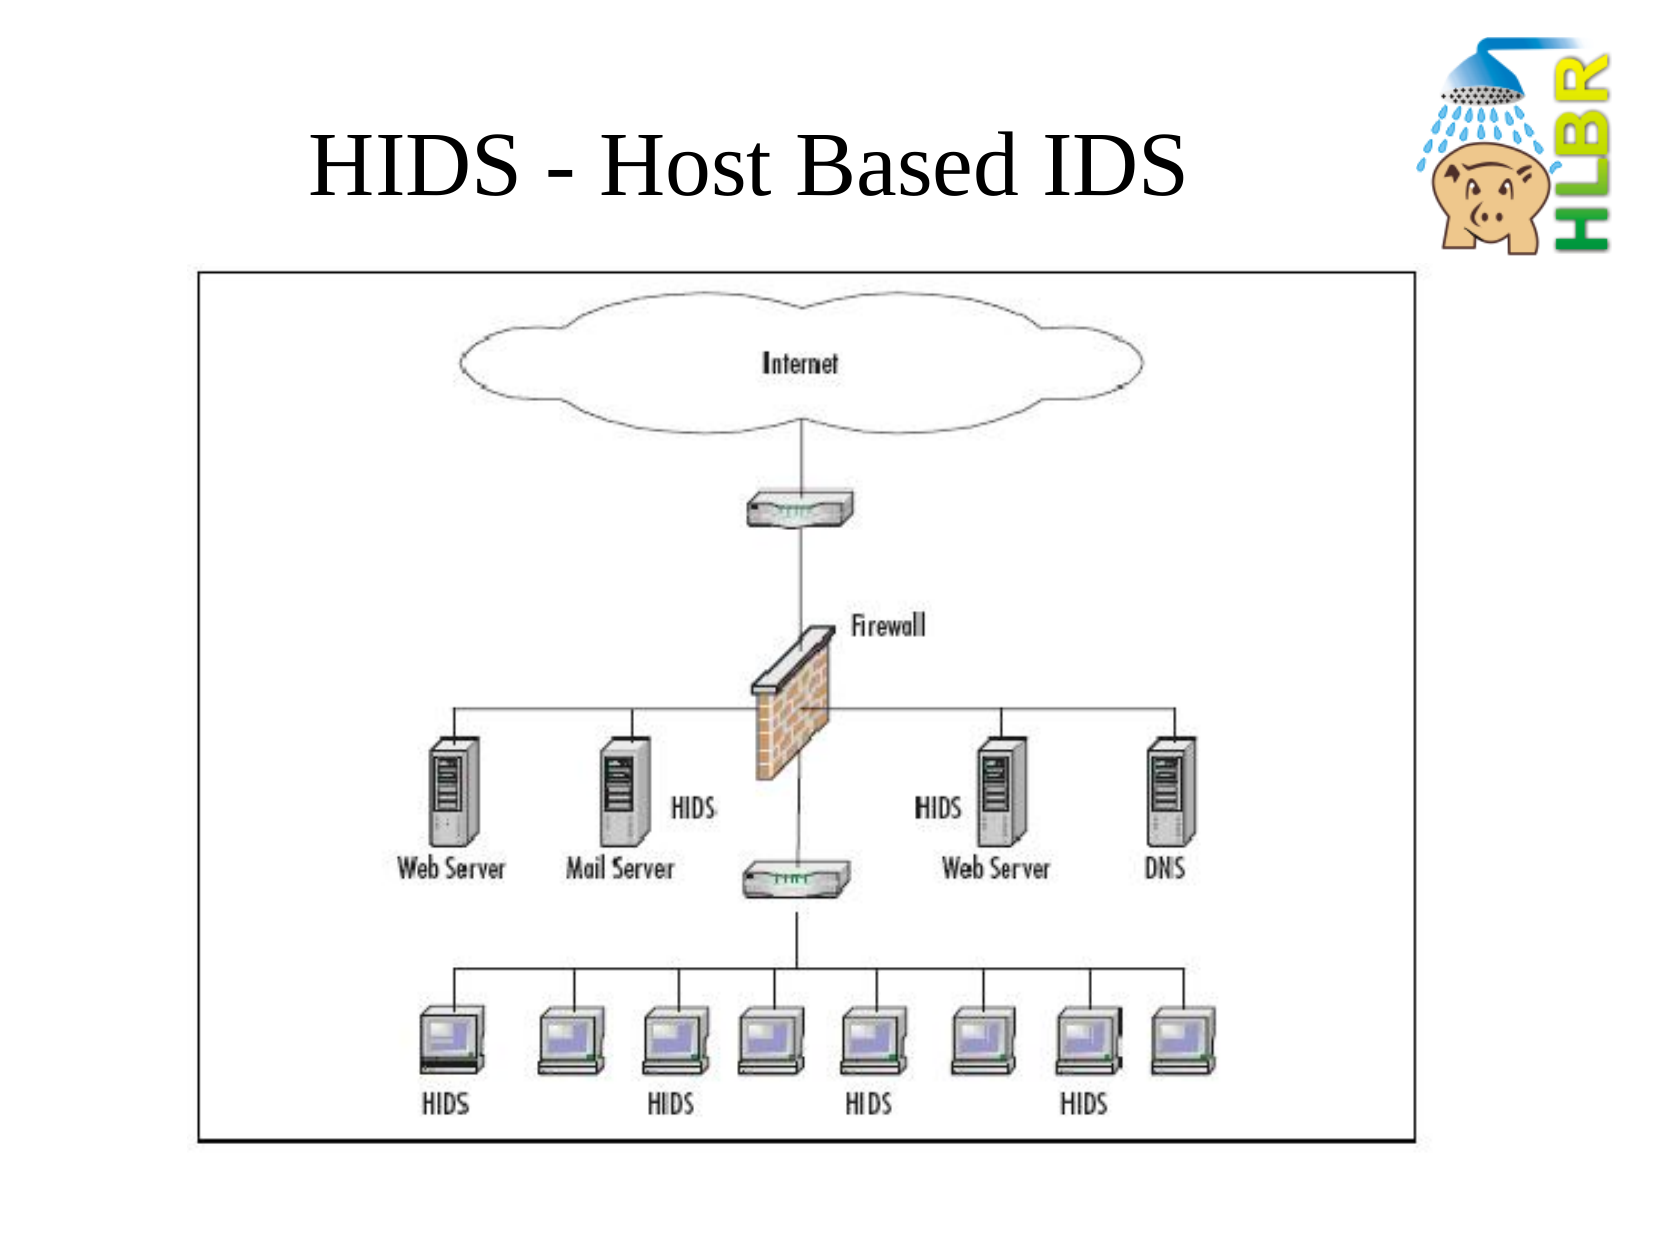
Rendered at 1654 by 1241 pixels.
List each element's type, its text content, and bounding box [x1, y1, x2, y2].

picture [1416, 37, 1612, 260]
picture [187, 263, 1470, 1164]
title HIDS - Host Based IDS [112, 70, 1388, 258]
